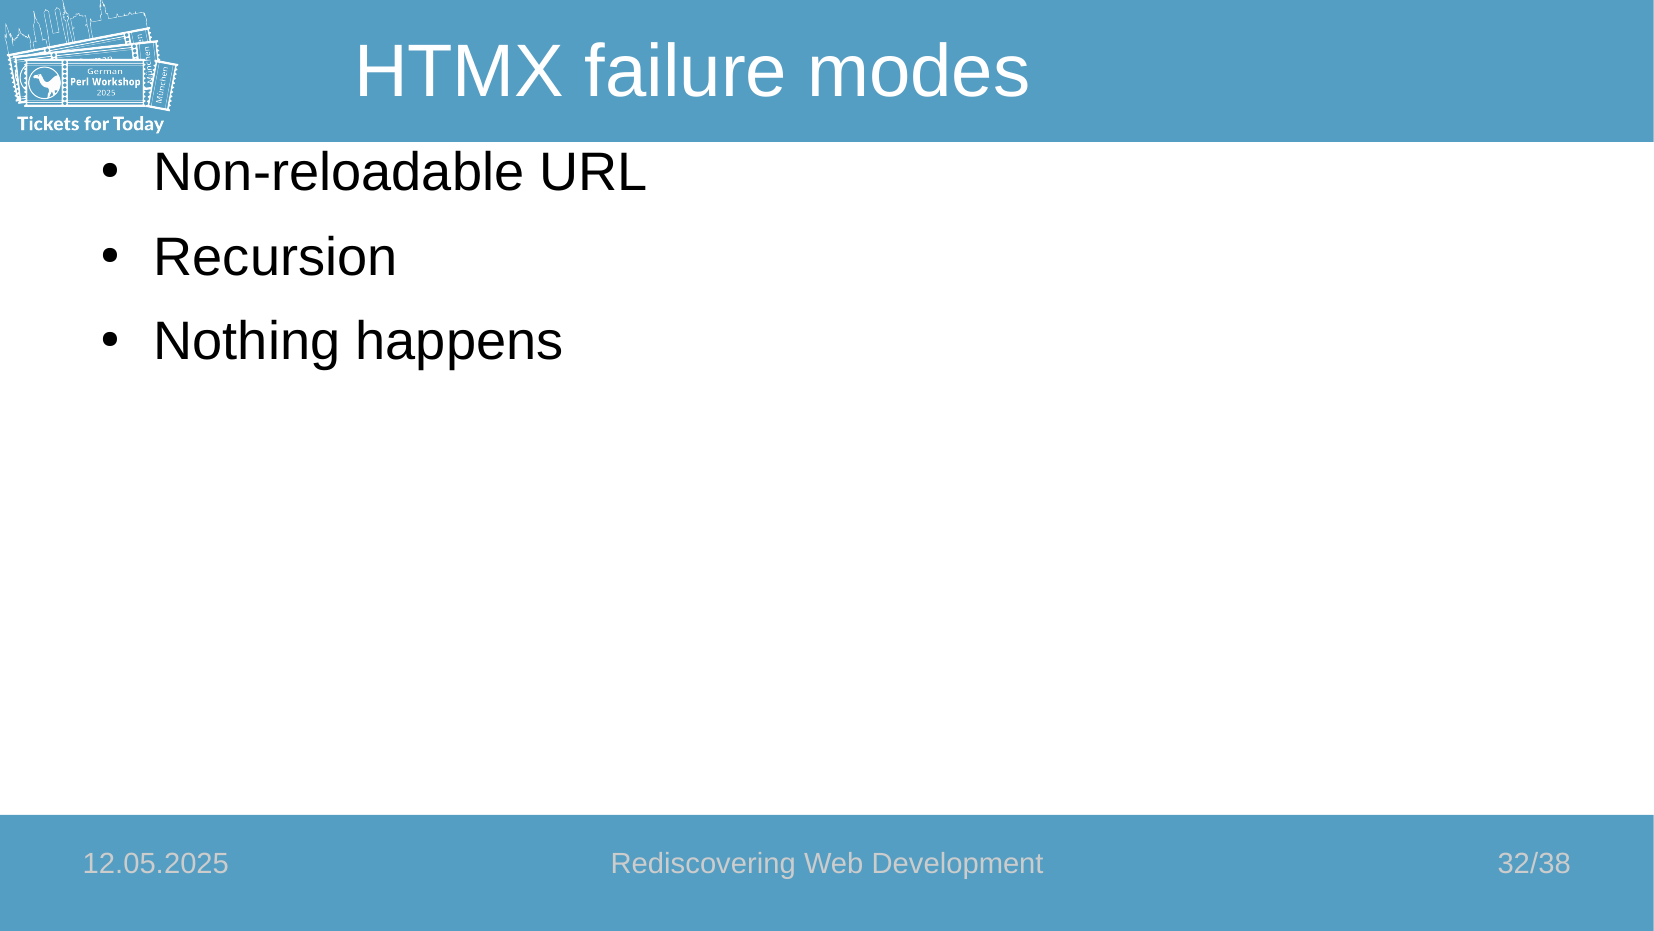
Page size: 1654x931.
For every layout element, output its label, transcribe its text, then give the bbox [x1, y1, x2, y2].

picture [3, 0, 180, 154]
list Non-reloadable URL Recursion Nothing happens [82, 141, 809, 815]
title HTMX failure modes [354, 5, 1654, 136]
